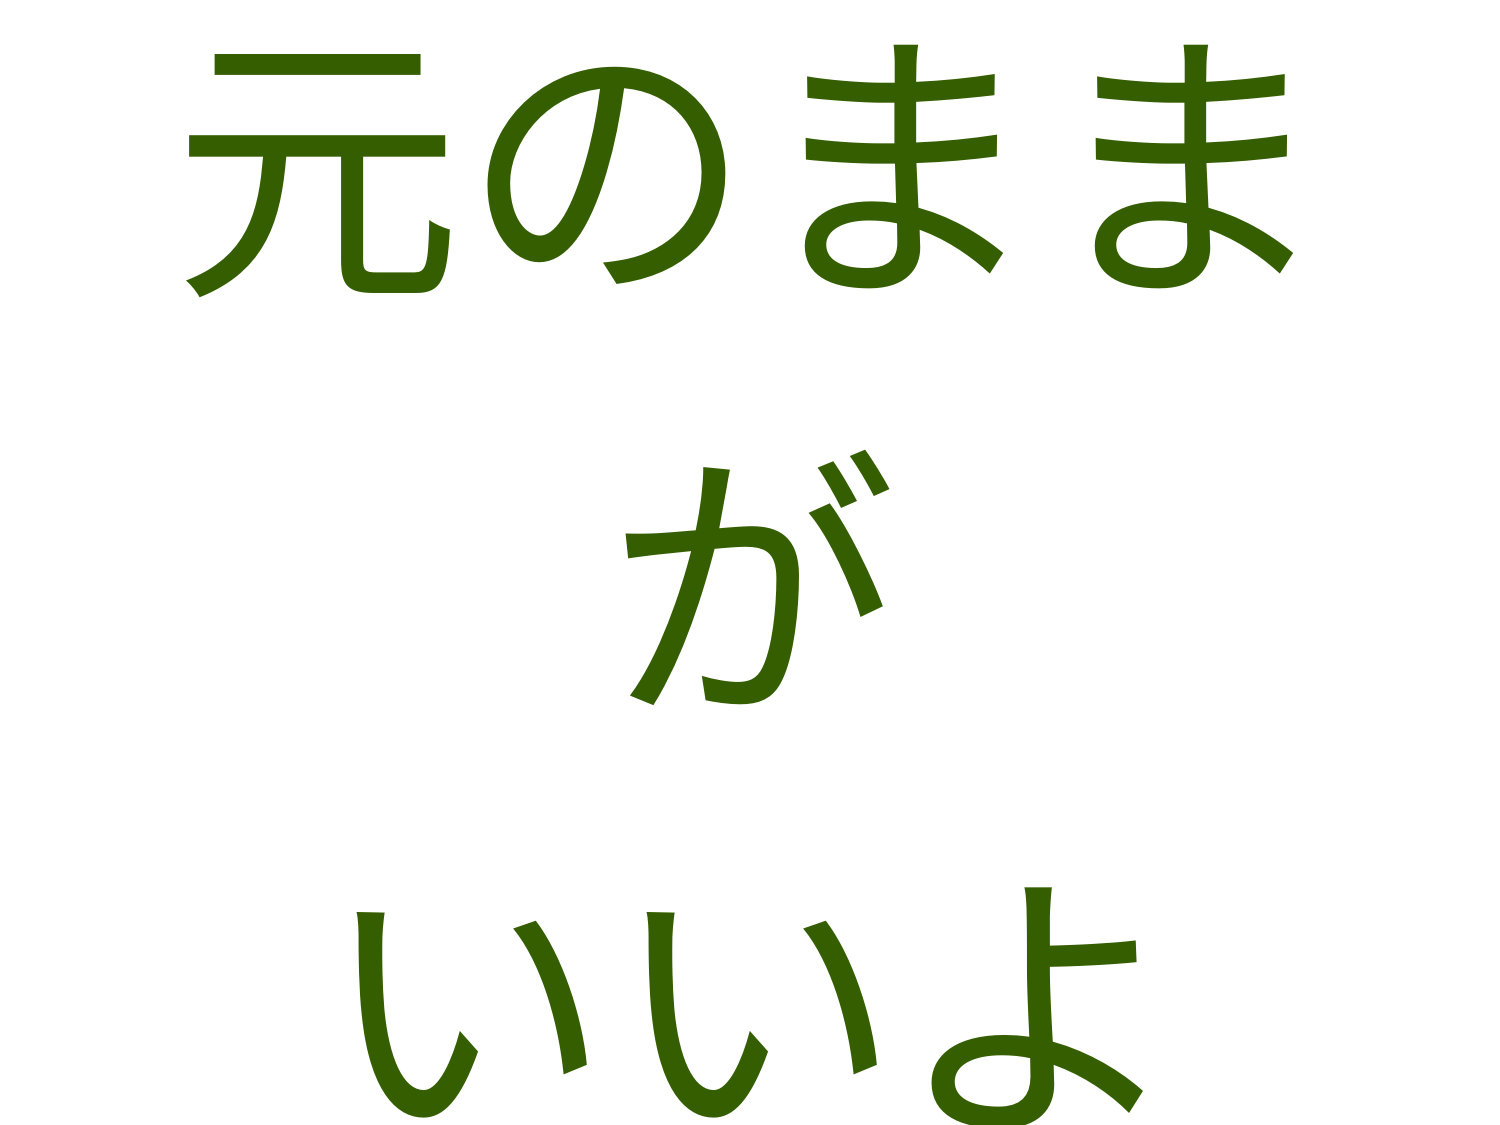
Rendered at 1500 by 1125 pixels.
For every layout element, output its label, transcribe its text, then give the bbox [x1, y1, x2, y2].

title うん、 元のままが いいよね。 [59, 44, 1447, 1093]
